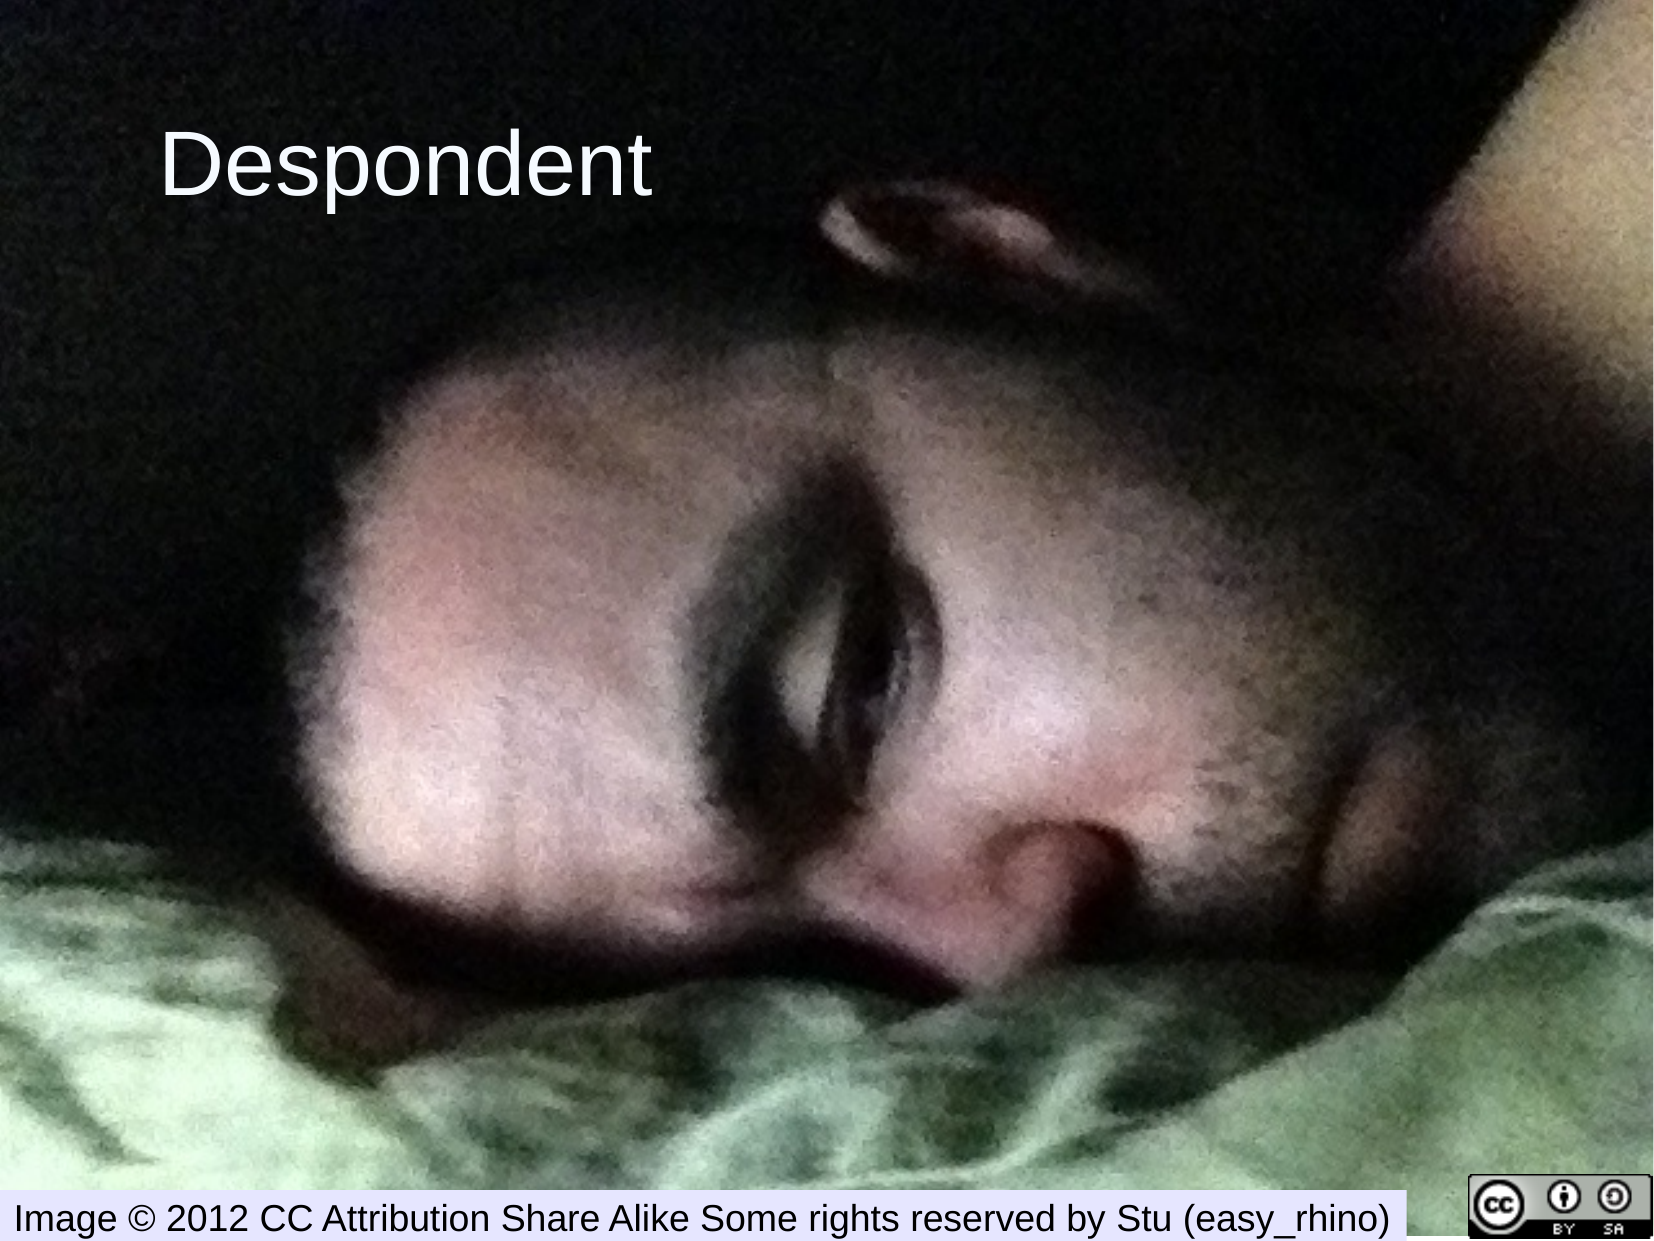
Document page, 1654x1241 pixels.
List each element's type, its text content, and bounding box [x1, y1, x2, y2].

text_box Image © 2012 CC Attribution Share Alike Some rights reserved by Stu (easy_rhino) [0, 1190, 1407, 1241]
title Despondent [50, 60, 763, 268]
picture [0, 0, 1654, 1239]
